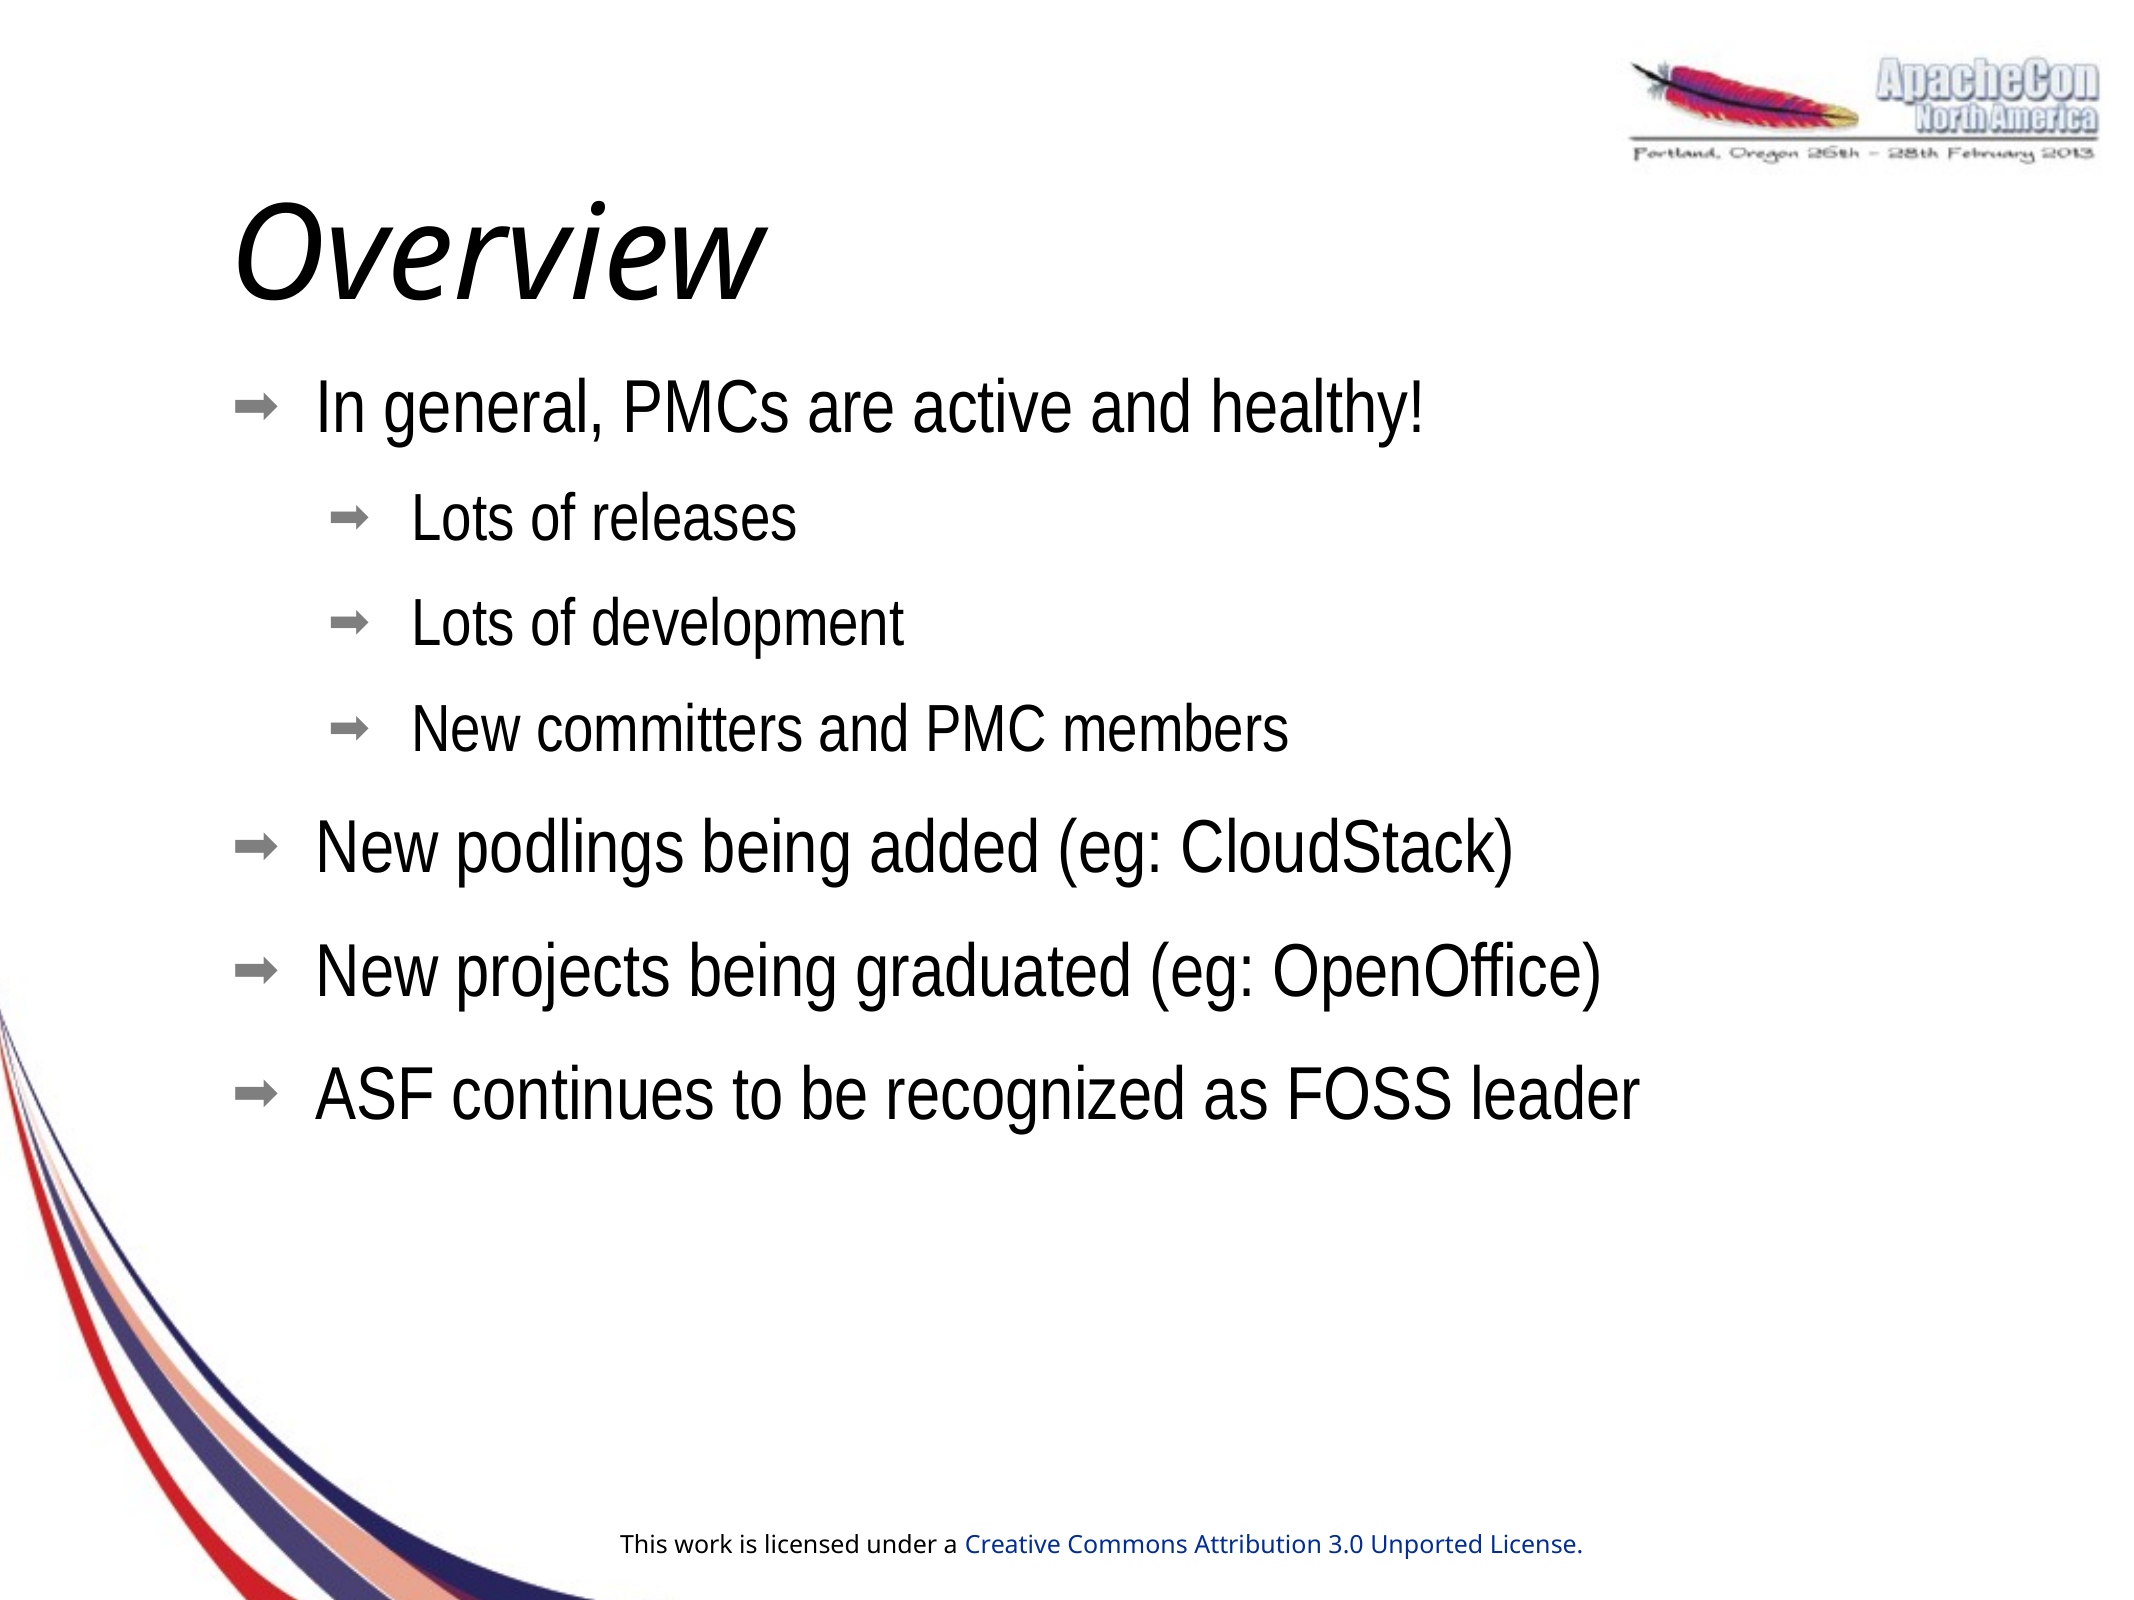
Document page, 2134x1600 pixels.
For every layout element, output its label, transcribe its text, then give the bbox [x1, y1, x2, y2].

list In general, PMCs are active and healthy! Lots of releases Lots of development New committers and PMC members New podlings being added (eg: CloudStack) New projects being graduated (eg: OpenOffice) ASF continues to be recognized as FOSS leader [228, 365, 1981, 1533]
picture [0, 8, 2127, 1600]
text_box This work is licensed under a Creative Commons Attribution 3.0 Unported License. [472, 1533, 1733, 1574]
title Overview [229, 143, 1982, 366]
